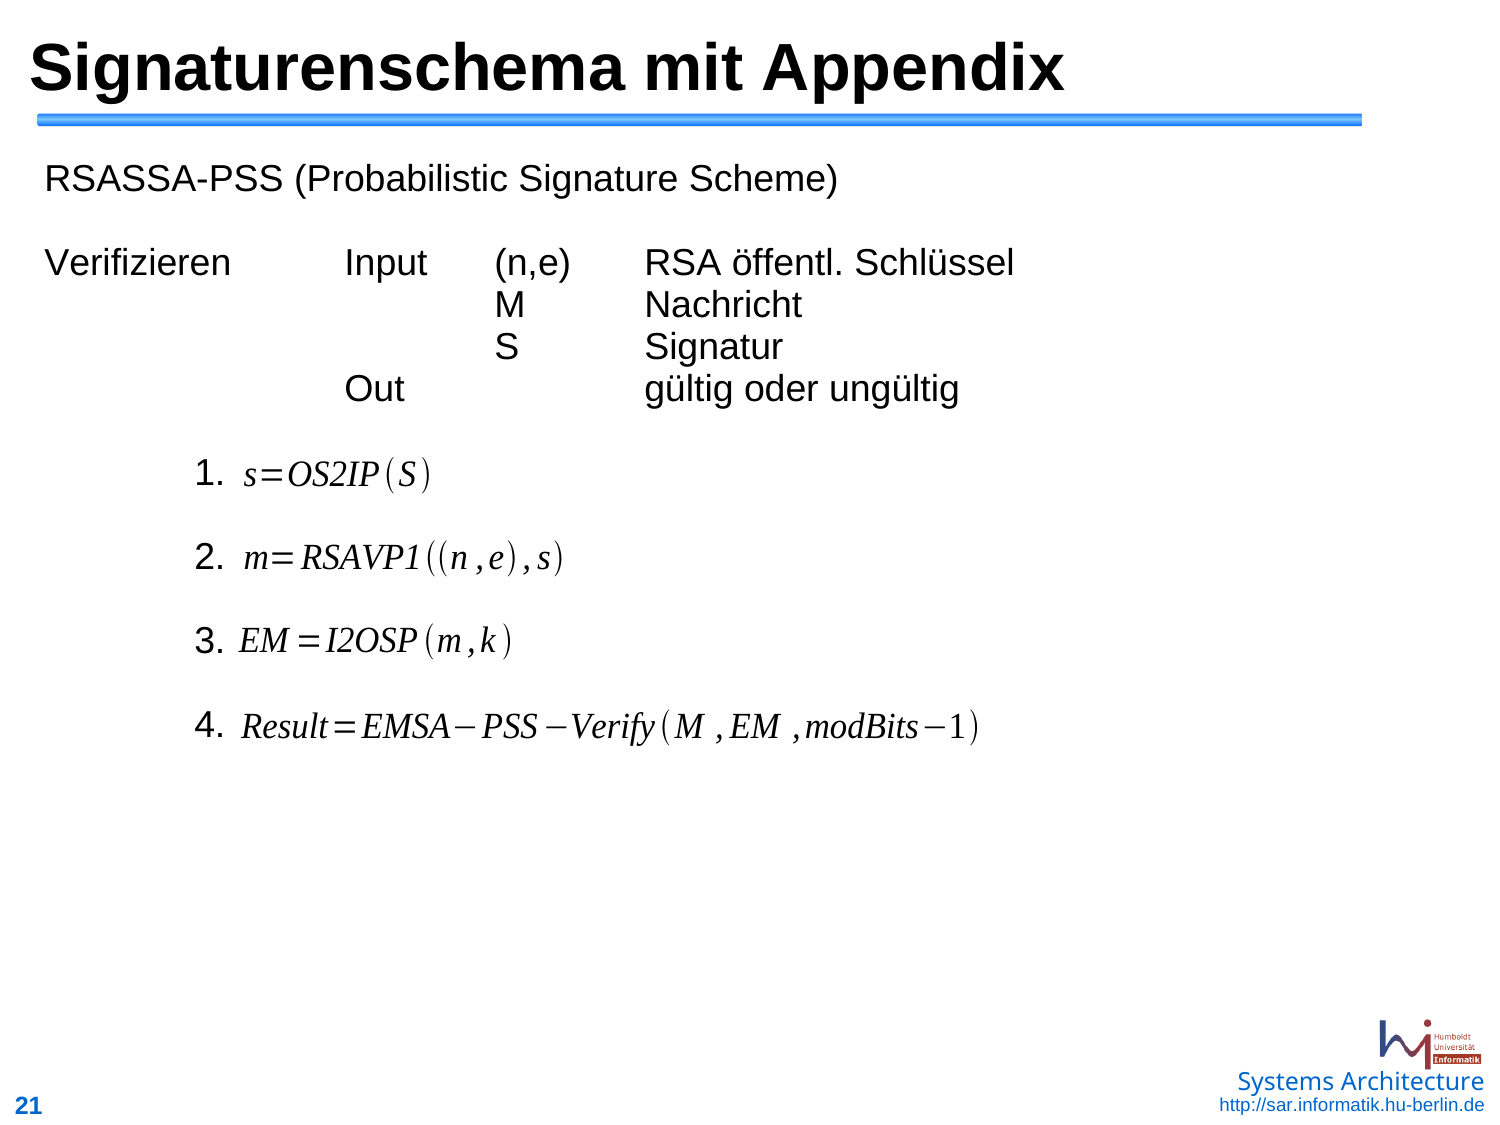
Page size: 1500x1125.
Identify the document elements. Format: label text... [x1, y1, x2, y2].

picture [1376, 1016, 1483, 1071]
chart [230, 620, 518, 662]
chart [236, 536, 569, 579]
chart [232, 706, 985, 749]
title Signaturenschema mit Appendix [29, 26, 1500, 108]
text_box RSASSA-PSS (Probabilistic Signature Scheme) Verifizieren Input (n,e) RSA öffentl. Schlüssel M Nachricht S Signatur Out gültig oder ungültig 1. 2. 3. 4. [29, 149, 1388, 1004]
chart [236, 453, 437, 497]
